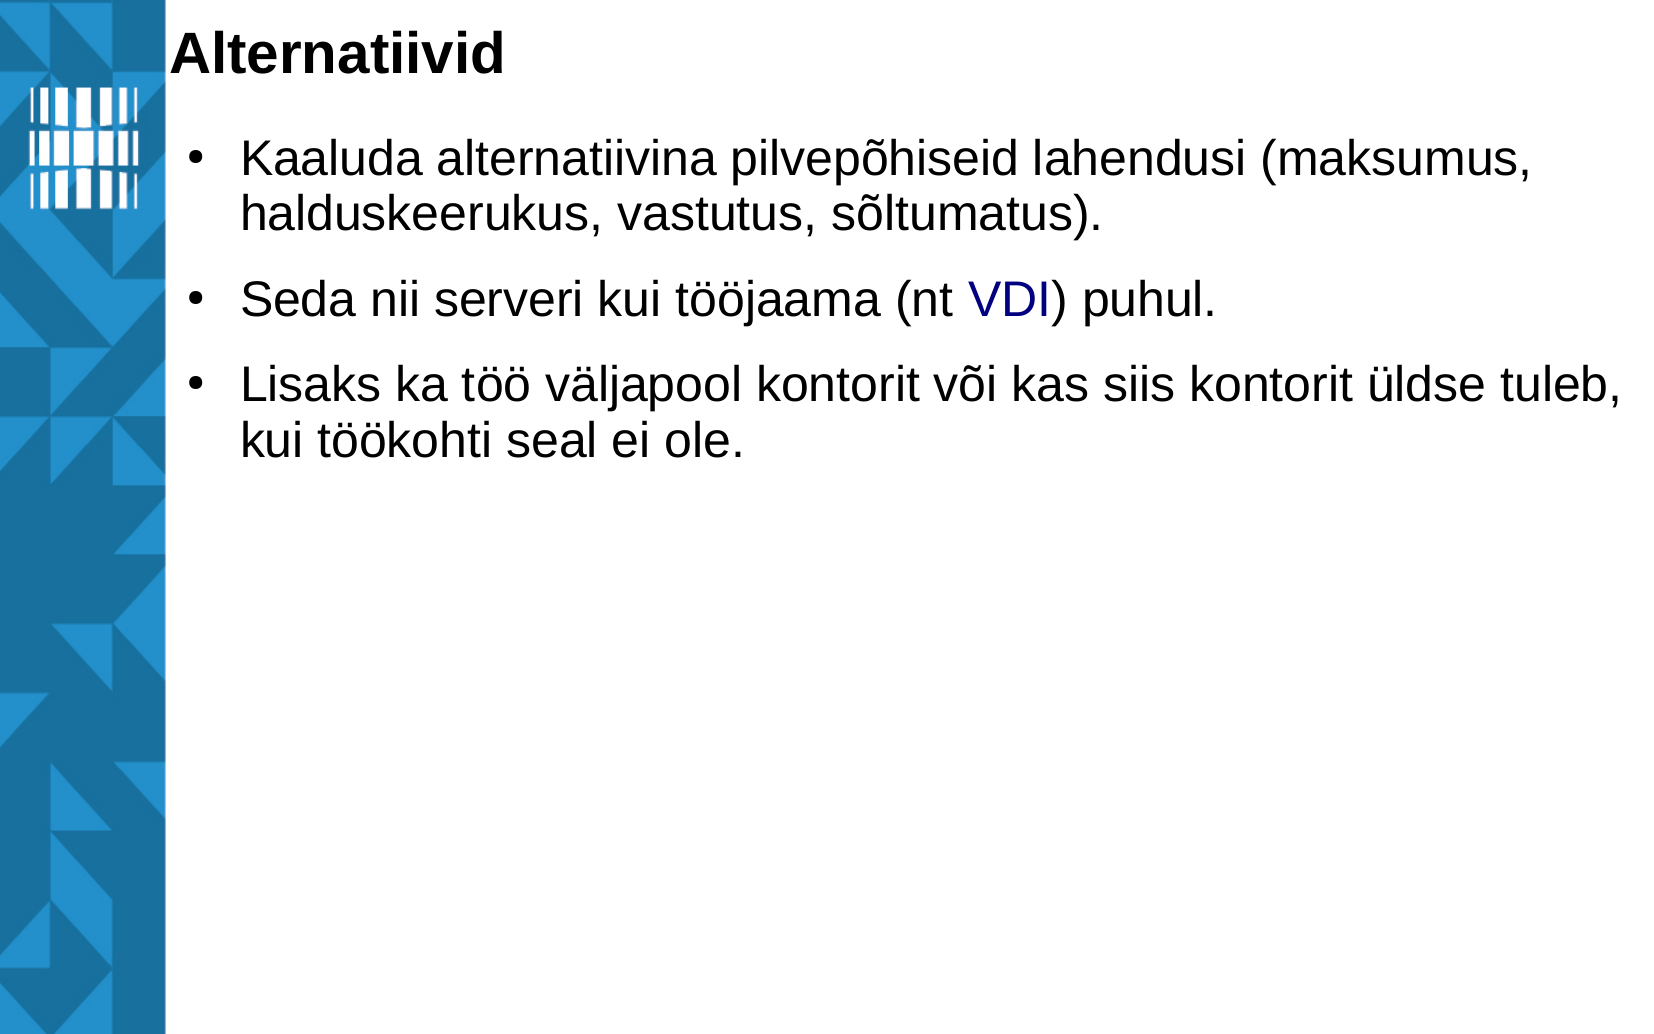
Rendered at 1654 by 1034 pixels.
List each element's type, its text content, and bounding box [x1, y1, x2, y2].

title Alternatiivid [169, 11, 1571, 95]
list Kaaluda alternatiivina pilvepõhiseid lahendusi (maksumus, halduskeerukus, vastutus, sõltumatus). Seda nii serveri kui tööjaama (nt VDI) puhul. Lisaks ka töö väljapool kontorit või kas siis kontorit üldse tuleb, kui töökohti seal ei ole. [169, 129, 1630, 997]
